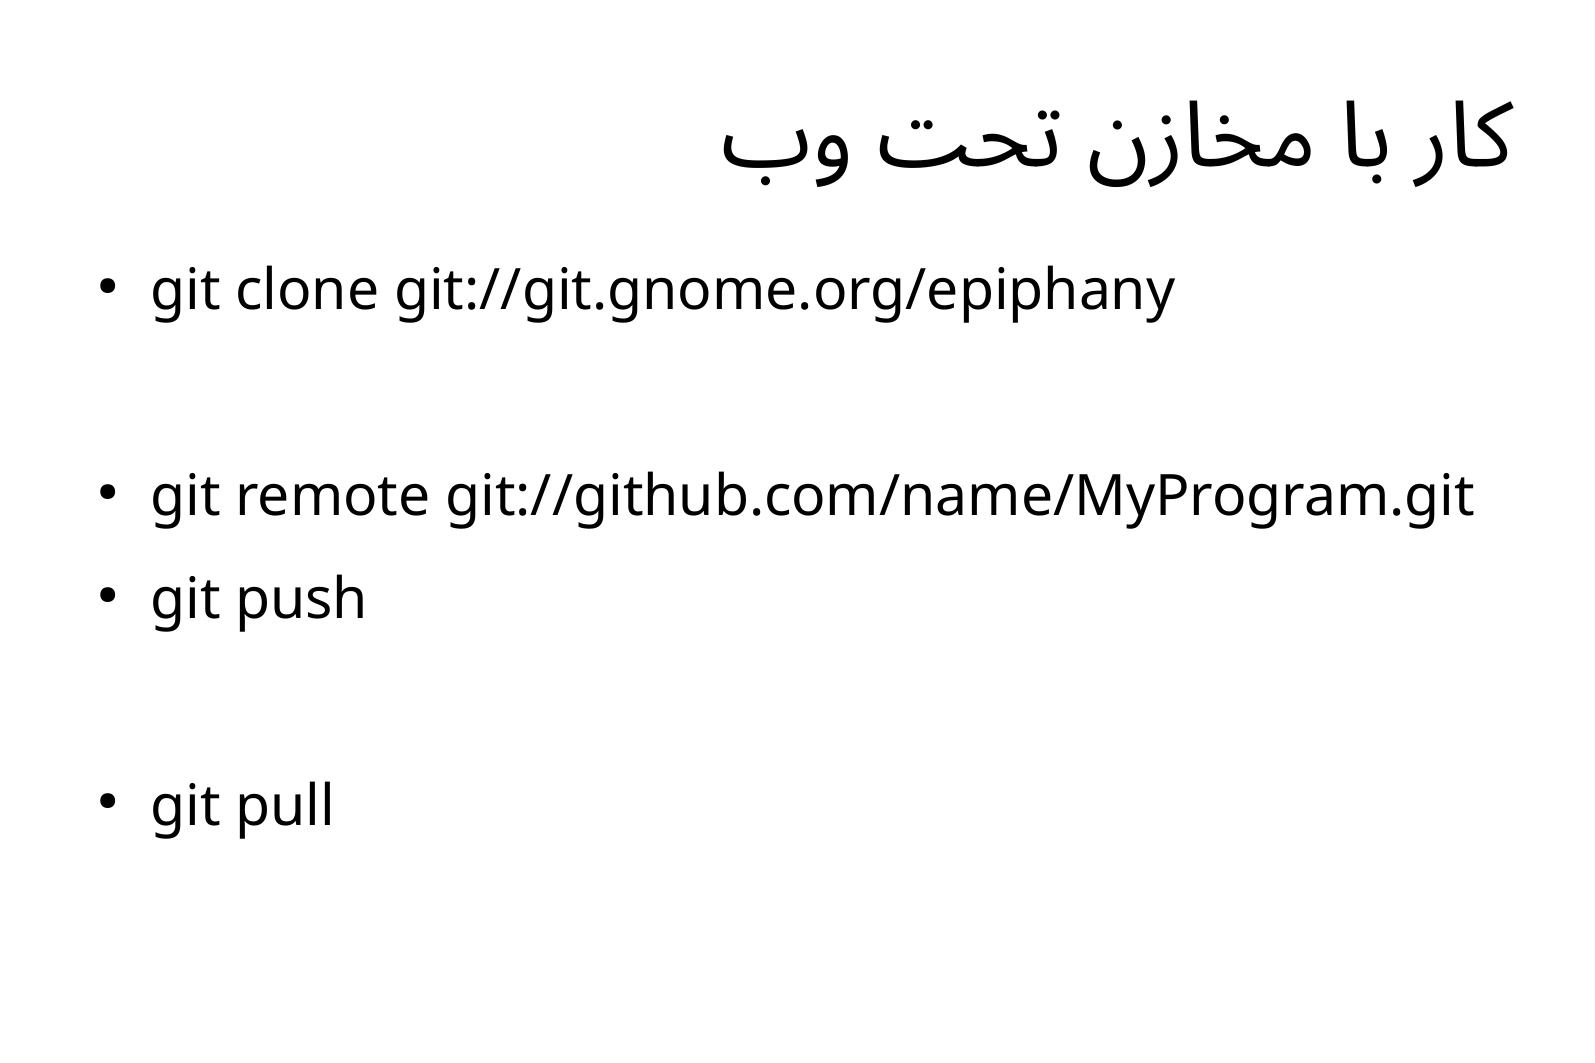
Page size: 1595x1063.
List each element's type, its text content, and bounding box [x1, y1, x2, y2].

list git clone git://git.gnome.org/epiphany git remote git://github.com/name/MyProgram.git git push git pull [79, 248, 1515, 951]
title کار با مخازن تحت وب [79, 42, 1515, 220]
